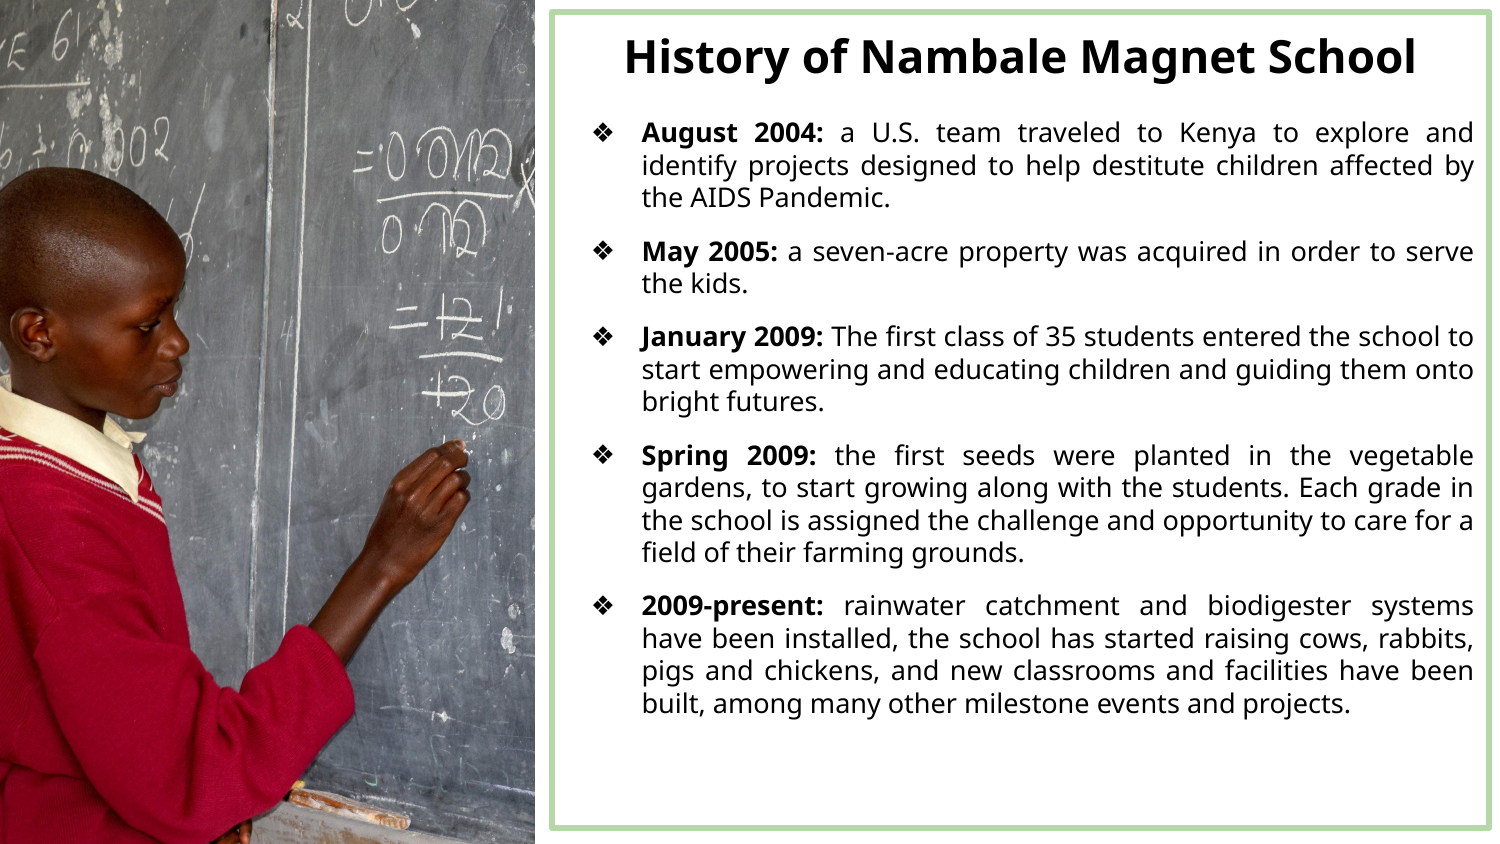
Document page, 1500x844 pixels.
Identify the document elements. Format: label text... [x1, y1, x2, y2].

picture [0, 0, 535, 844]
list History of Nambale Magnet School August 2004: a U.S. team traveled to Kenya to explore and identify projects designed to help destitute children affected by the AIDS Pandemic. May 2005: a seven-acre property was acquired in order to serve the kids. January 2009: The first class of 35 students entered the school to start empowering and educating children and guiding them onto bright futures. Spring 2009: the first seeds were planted in the vegetable gardens, to start growing along with the students. Each grade in the school is assigned the challenge and opportunity to care for a field of their farming grounds. 2009-present: rainwater catchment and biodigester systems have been installed, the school has started raising cows, rabbits, pigs and chickens, and new classrooms and facilities have been built, among many other milestone events and projects. [551, 12, 1490, 828]
